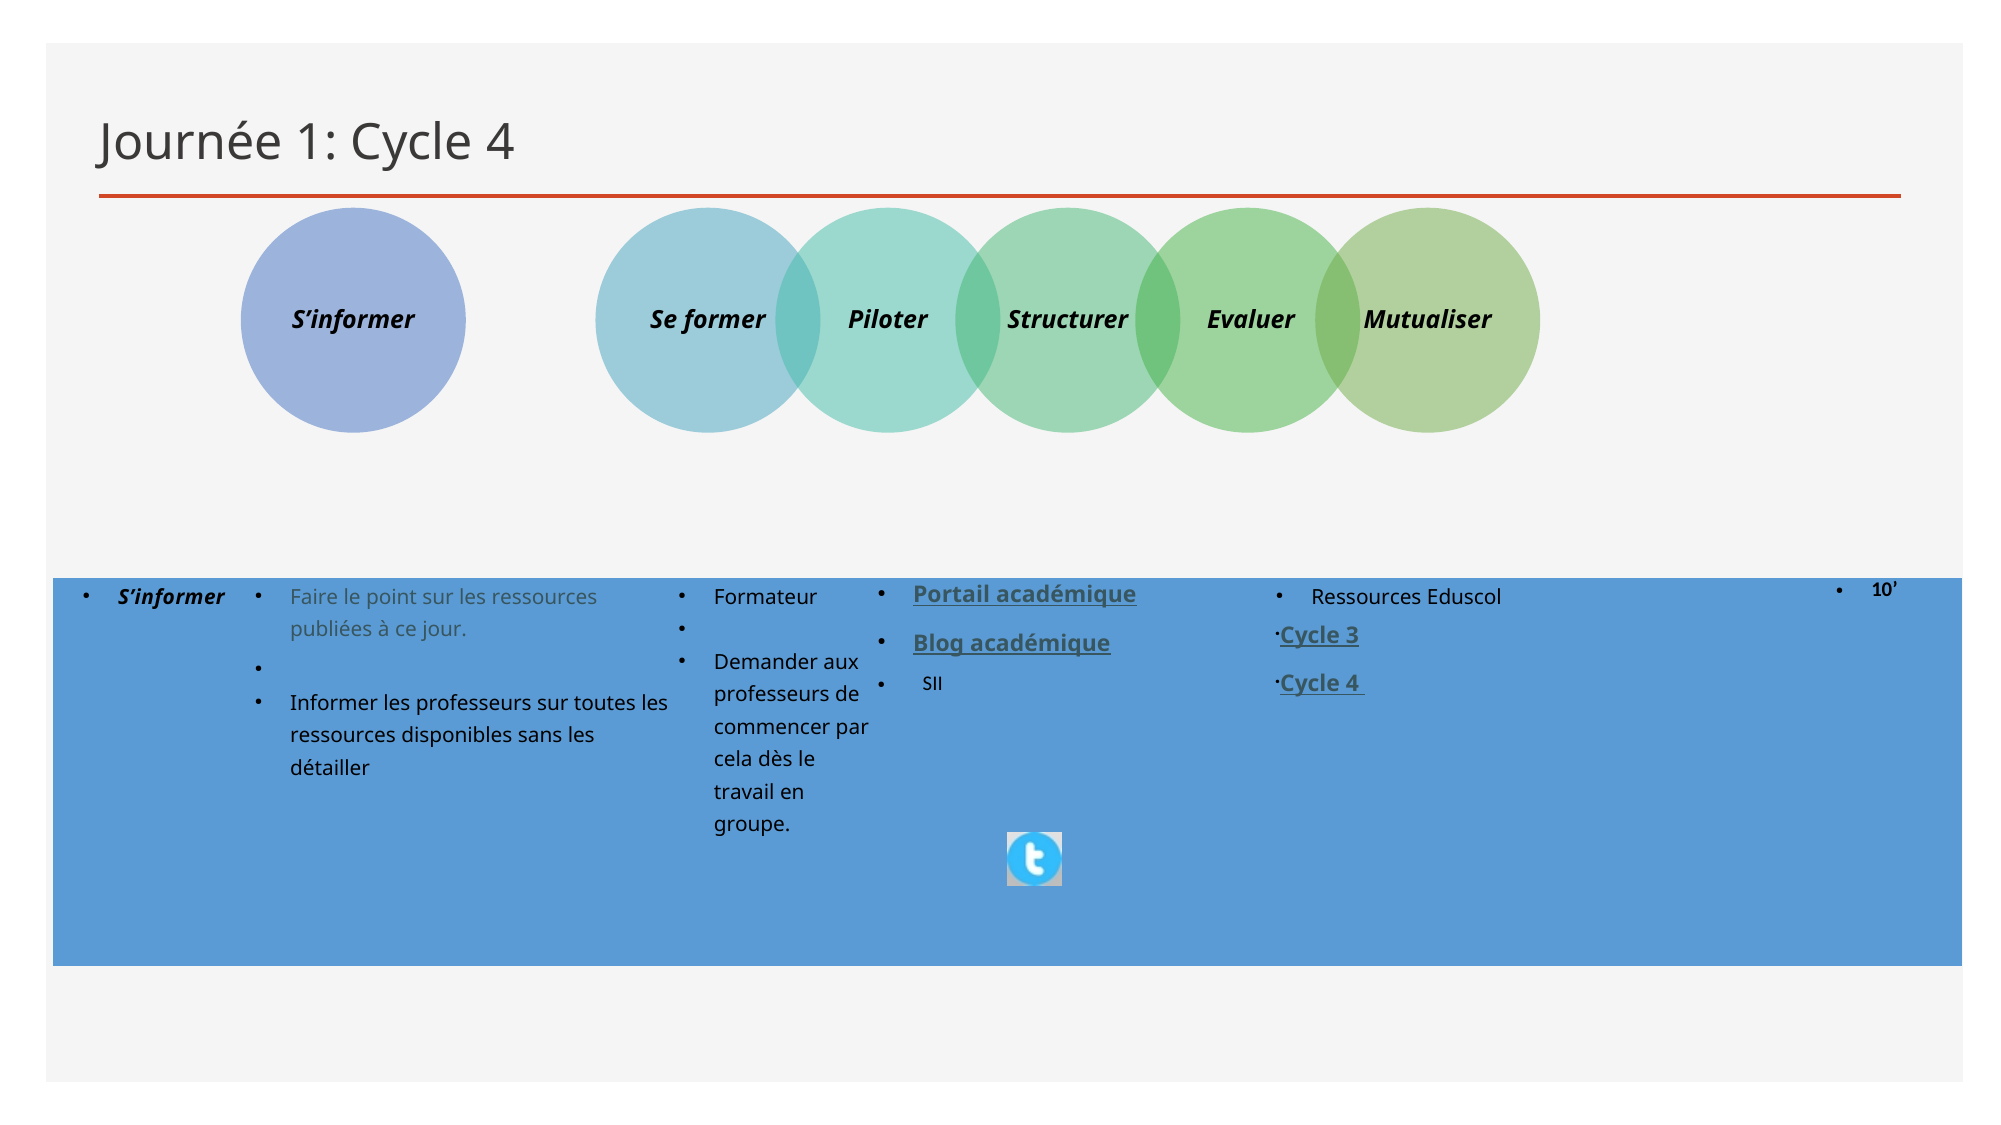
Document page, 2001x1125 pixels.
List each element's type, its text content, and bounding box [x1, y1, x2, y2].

table_header Portail académique Blog académique SII [878, 578, 1276, 966]
table_header 10’ [1836, 578, 1962, 966]
text_box Structurer [955, 207, 1158, 433]
text_box Mutualiser [1315, 207, 1541, 433]
picture [1007, 832, 1062, 886]
list Journée 1: Cycle 4 [84, 72, 1089, 178]
table_header Ressources Eduscol Cycle 3 Cycle 4 [1276, 578, 1836, 966]
text_box Piloter [775, 207, 978, 433]
table_header Faire le point sur les ressources publiées à ce jour. Informer les professeurs sur toutes les ressources disponibles sans les détailler [255, 578, 678, 966]
table_header S’informer [53, 578, 255, 966]
table_header Formateur Demander aux professeurs de commencer par cela dès le travail en groupe. [678, 578, 878, 966]
text_box S’informer [240, 207, 466, 433]
text_box Se former [595, 207, 798, 433]
text_box Evaluer [1135, 207, 1338, 433]
